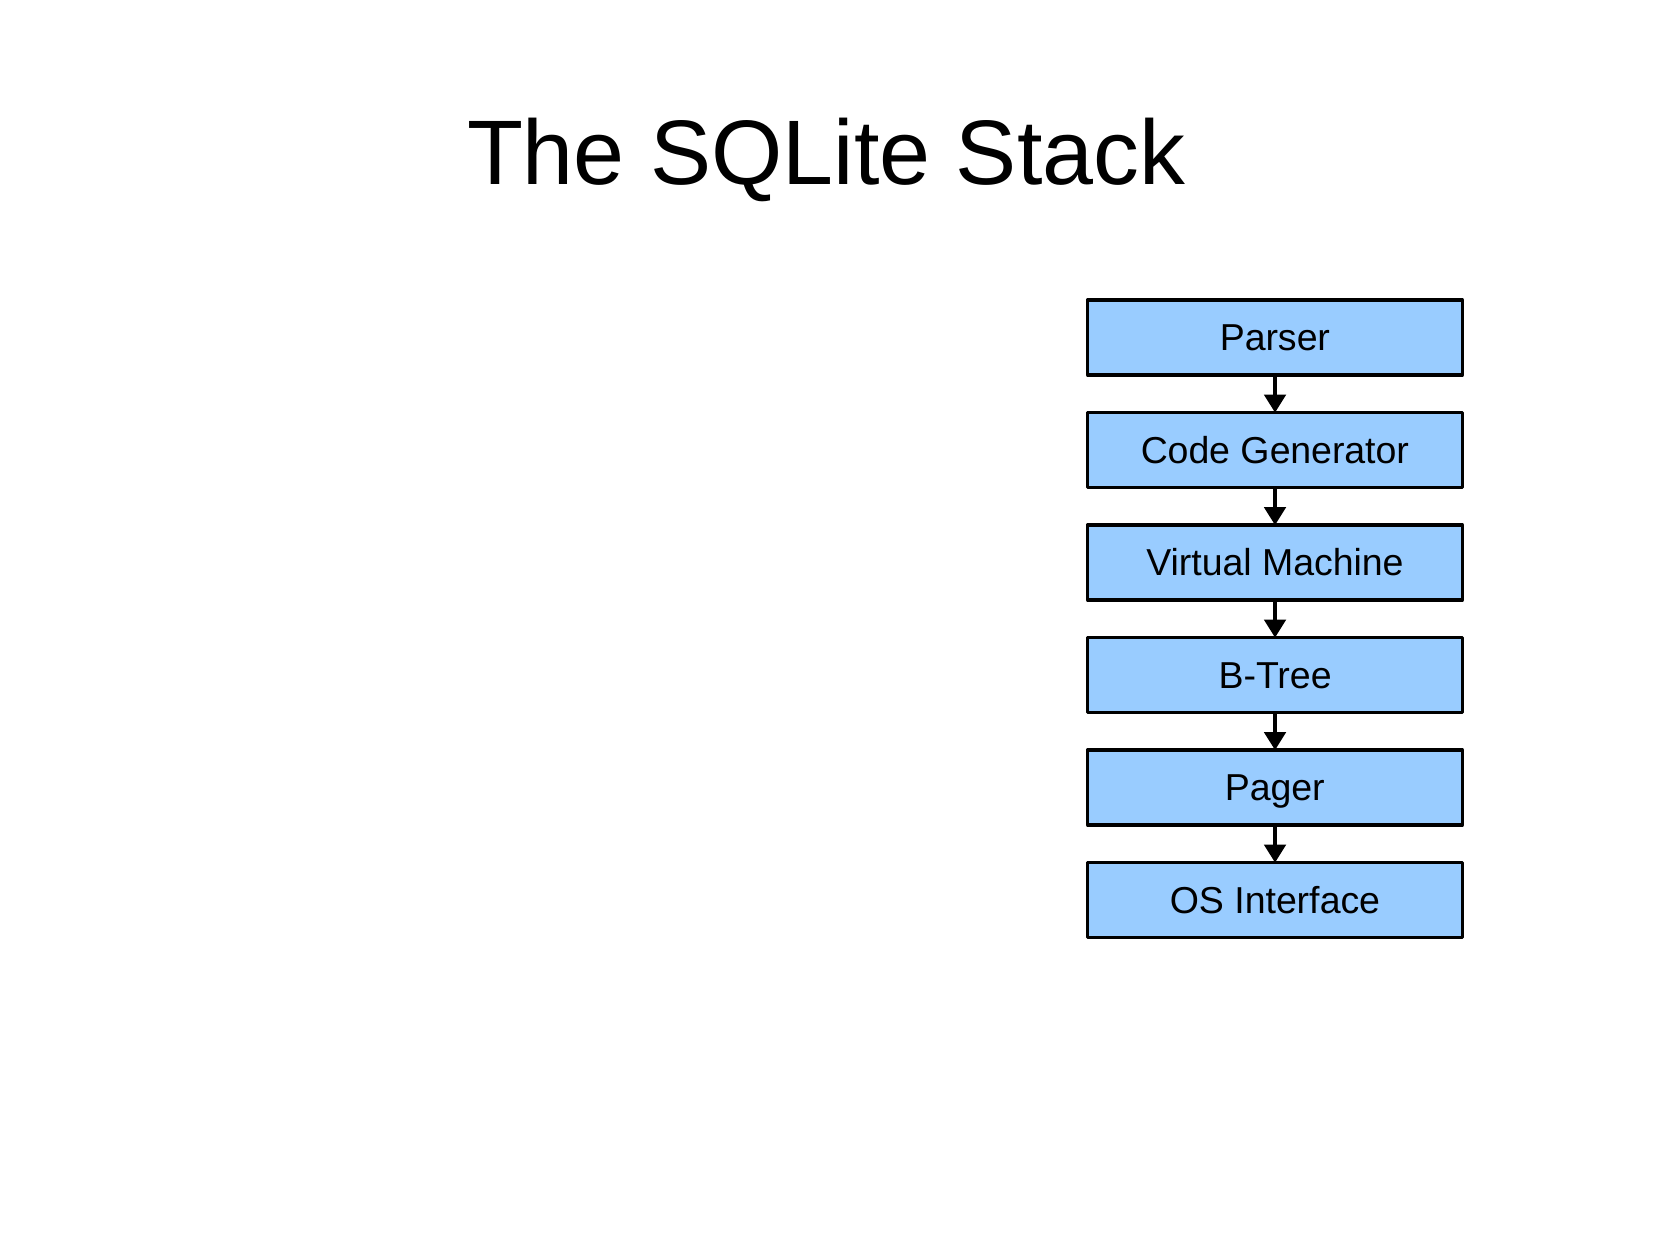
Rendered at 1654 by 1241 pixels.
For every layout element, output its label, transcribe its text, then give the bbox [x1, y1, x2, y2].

text_box Virtual Machine [1087, 525, 1463, 601]
text_box Pager [1087, 750, 1463, 826]
text_box B-Tree [1087, 637, 1463, 713]
text_box Parser [1087, 300, 1463, 376]
text_box OS Interface [1087, 862, 1463, 938]
title The SQLite Stack [82, 56, 1571, 250]
text_box Code Generator [1087, 412, 1463, 488]
